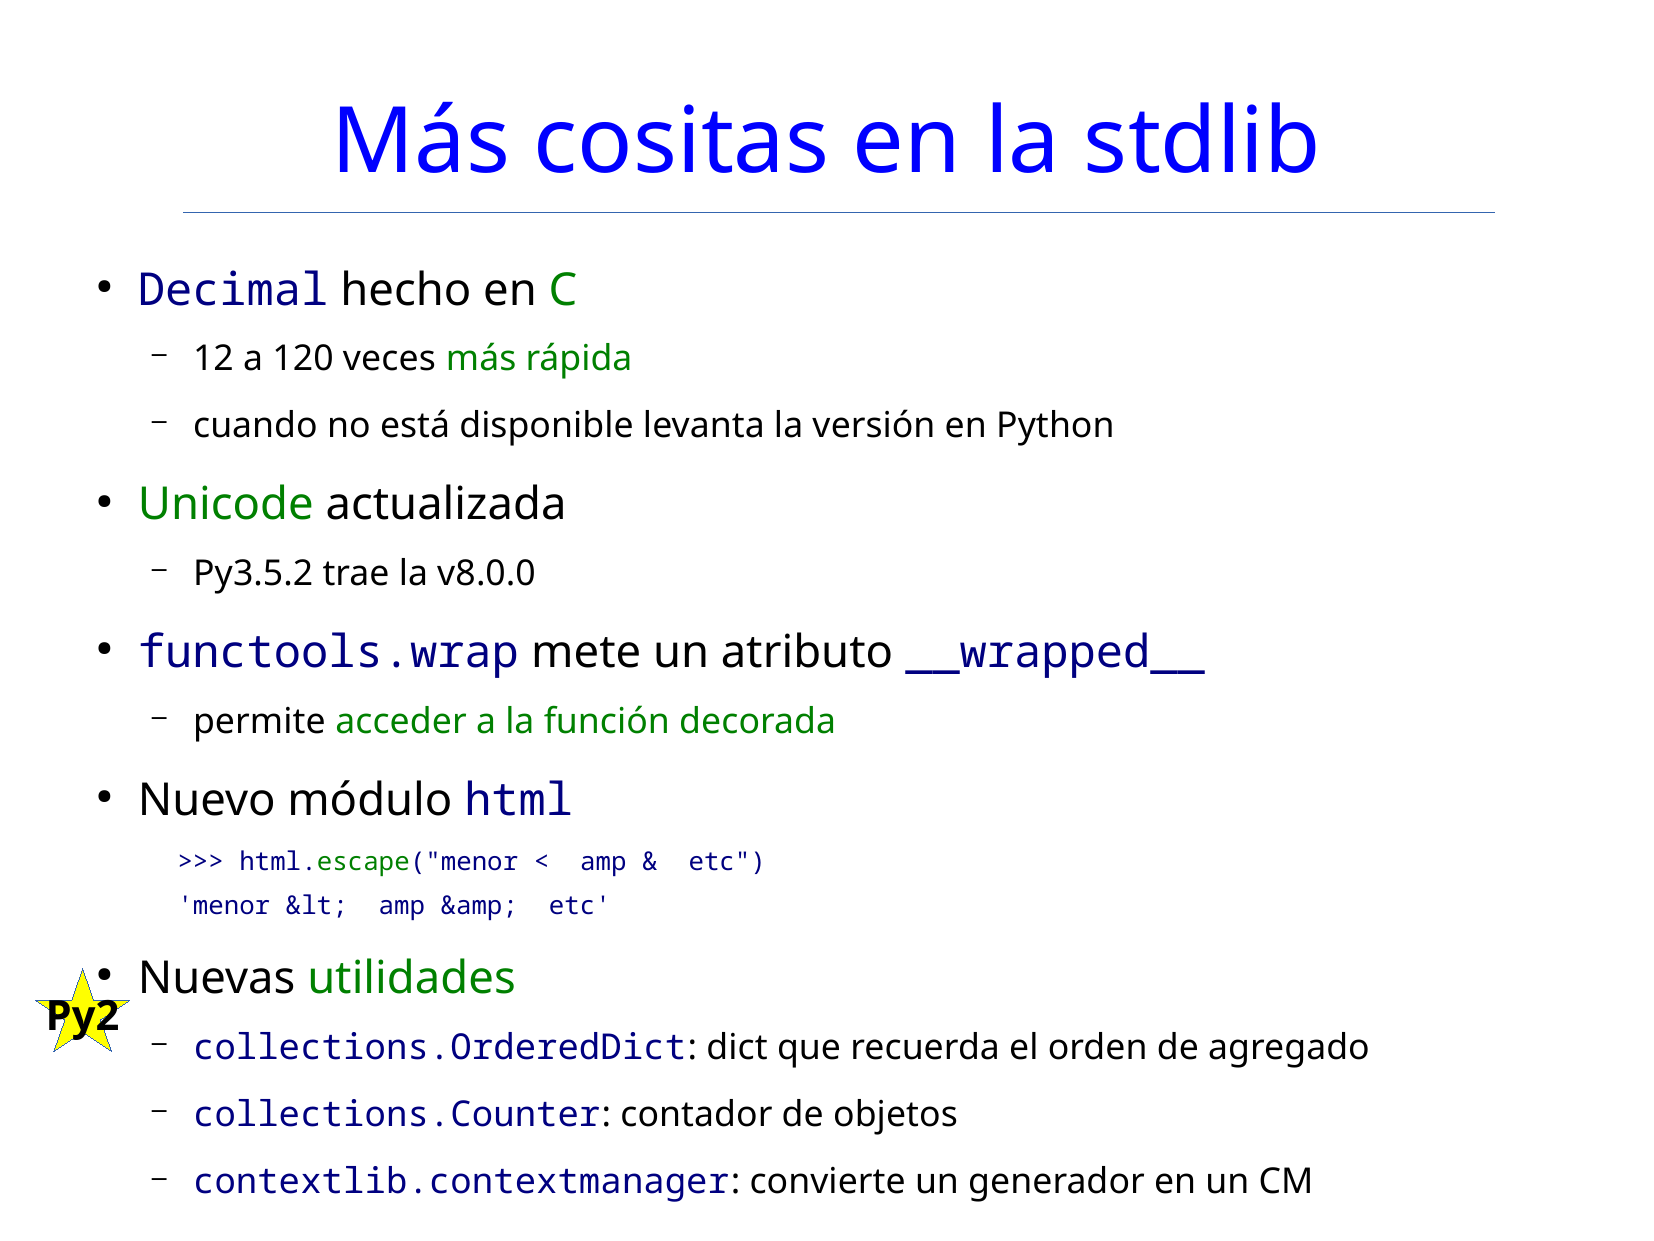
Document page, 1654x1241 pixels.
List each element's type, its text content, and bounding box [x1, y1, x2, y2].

text_box Py2 [55, 1005, 63, 1014]
text_box Py2 [111, 1000, 130, 1009]
text_box Py2 [35, 1000, 49, 1010]
text_box Py2 [53, 968, 112, 1052]
list Decimal hecho en C 12 a 120 veces más rápida cuando no está disponible levanta la versión en Python Unicode actualizada Py3.5.2 trae la v8.0.0 functools.wrap mete un atributo __wrapped__ permite acceder a la función decorada Nuevo módulo html >>> html.escape("menor < amp & etc") 'menor &lt; amp &amp; etc' Nuevas utilidades collections.OrderedDict: dict que recuerda el orden de agregado collections.Counter: contador de objetos contextlib.contextmanager: convierte un generador en un CM [82, 256, 1571, 1205]
title Más cositas en la stdlib [82, 49, 1571, 225]
